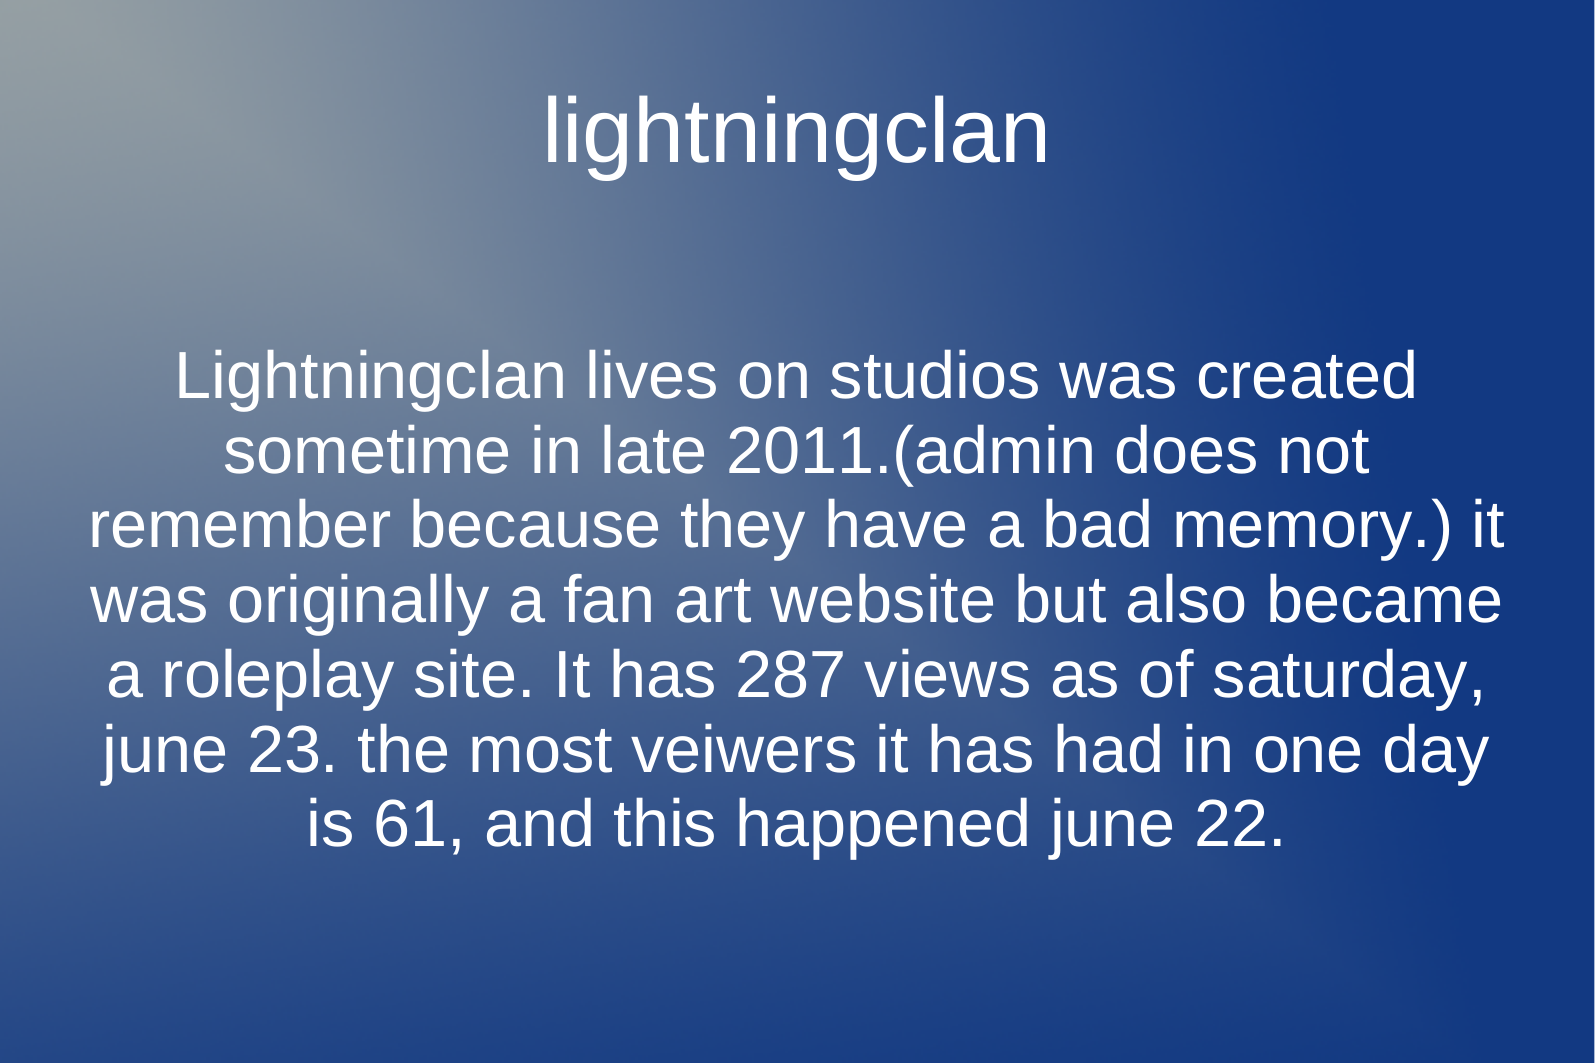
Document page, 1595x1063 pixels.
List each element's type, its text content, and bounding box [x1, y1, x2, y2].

subtitle Lightningclan lives on studios was created sometime in late 2011.(admin does not remember because they have a bad memory.) it was originally a fan art website but also became a roleplay site. It has 287 views as of saturday, june 23. the most veiwers it has had in one day is 61, and this happened june 22. [79, 248, 1515, 951]
picture [0, 0, 1595, 1063]
title lightningclan [79, 49, 1515, 213]
